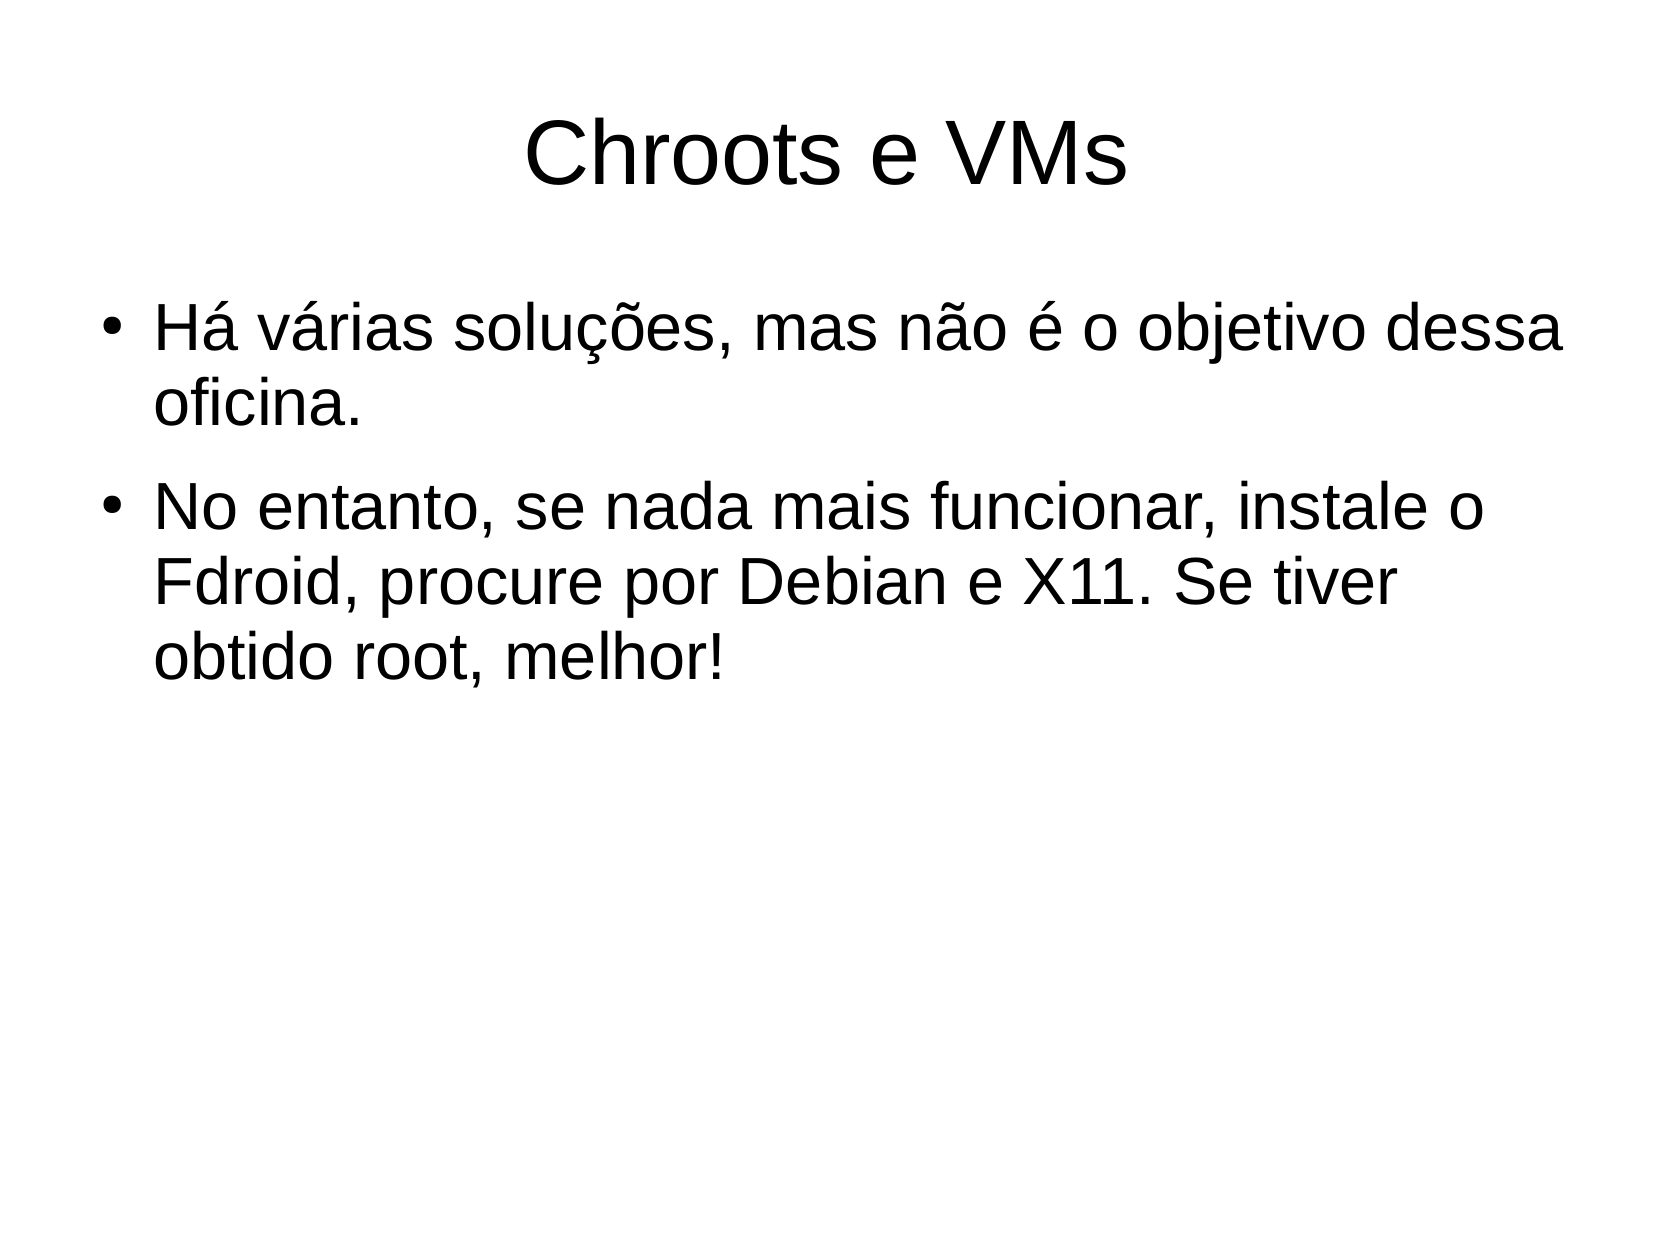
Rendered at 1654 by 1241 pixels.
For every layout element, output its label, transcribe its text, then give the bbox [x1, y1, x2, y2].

list Há várias soluções, mas não é o objetivo dessa oficina. No entanto, se nada mais funcionar, instale o Fdroid, procure por Debian e X11. Se tiver obtido root, melhor! [82, 290, 1571, 1010]
title Chroots e VMs [82, 49, 1571, 257]
